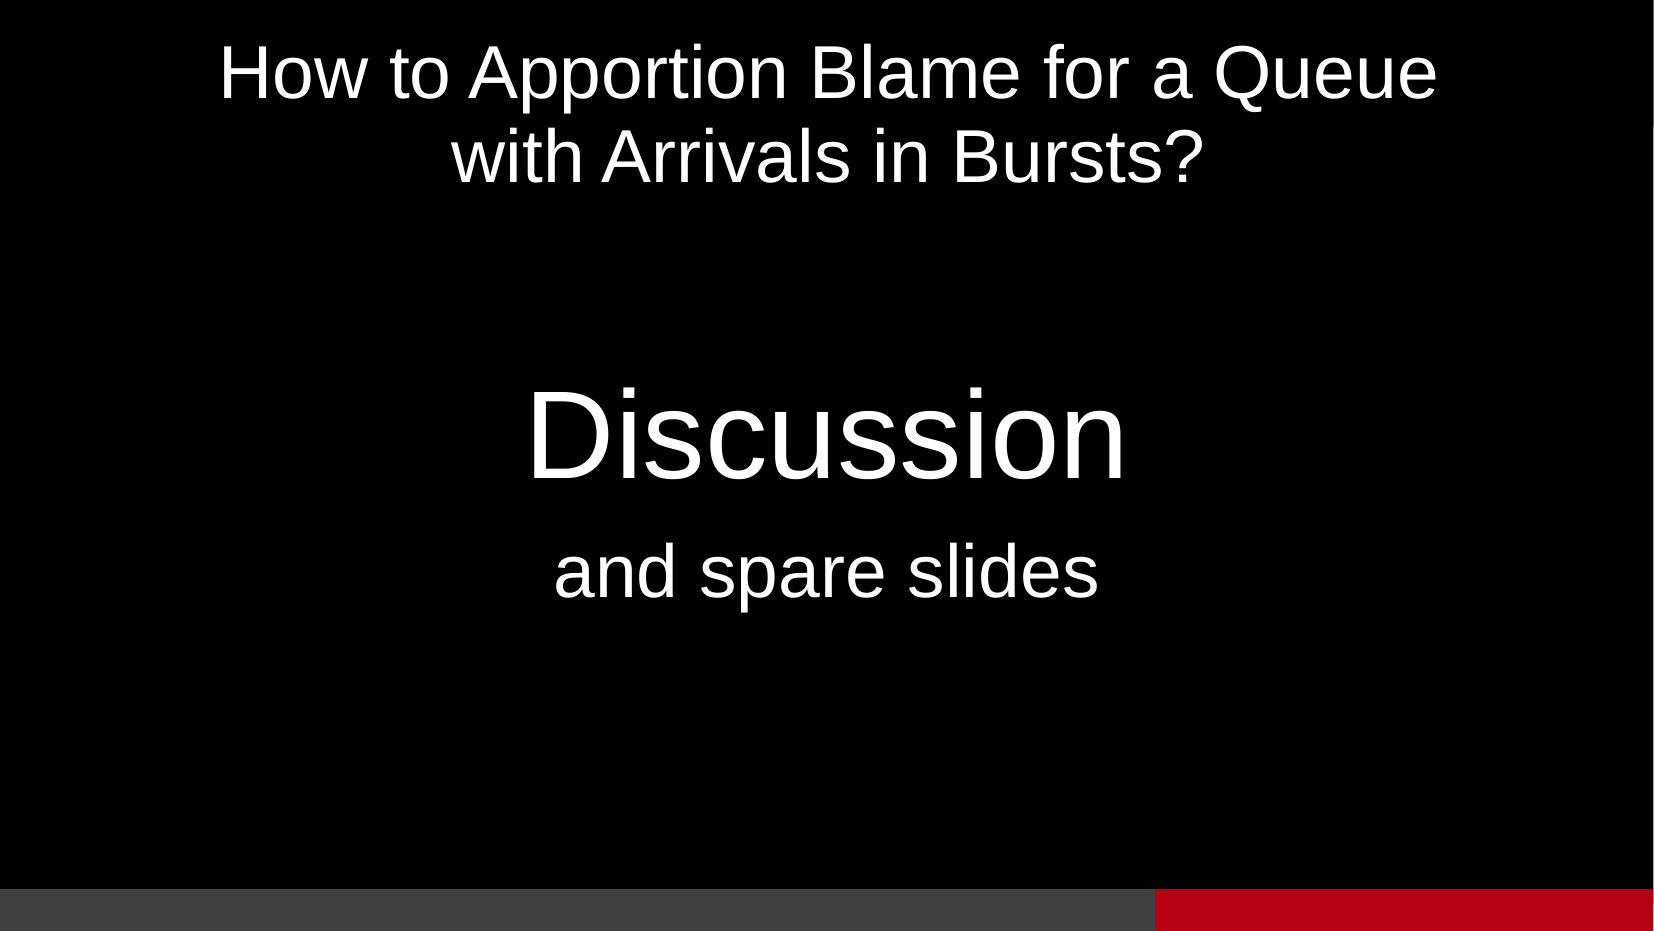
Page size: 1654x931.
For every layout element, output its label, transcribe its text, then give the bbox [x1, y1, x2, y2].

subtitle Discussion and spare slides [82, 321, 1571, 658]
title How to Apportion Blame for a Queue with Arrivals in Bursts? [185, 30, 1473, 199]
